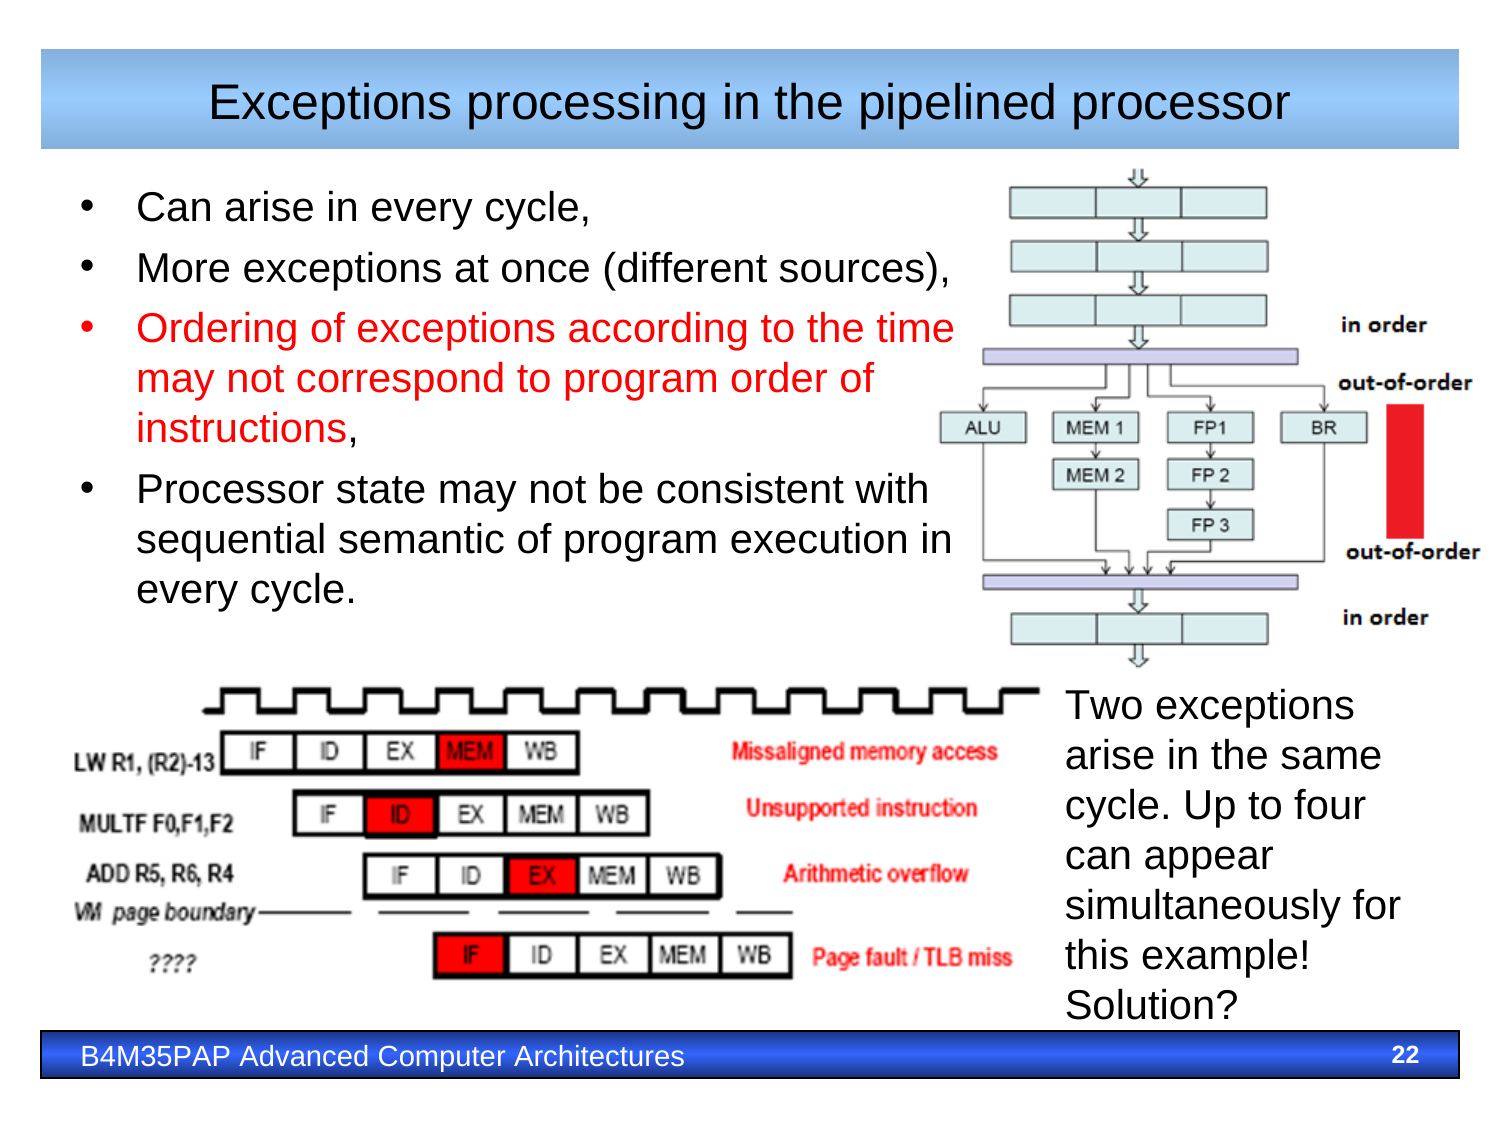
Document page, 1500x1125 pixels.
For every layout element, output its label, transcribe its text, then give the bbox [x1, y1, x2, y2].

list Can arise in every cycle, More exceptions at once (different sources), Ordering of exceptions according to the time may not correspond to program order of instructions, Processor state may not be consistent with sequential semantic of program execution in every cycle. [64, 172, 987, 674]
picture [64, 674, 1050, 1000]
title Exceptions processing in the pipelined processor [41, 49, 1459, 149]
text_box Two exceptions arise in the same cycle. Up to four can appear simultaneously for this example! Solution? [1050, 670, 1449, 1059]
picture [931, 168, 1490, 669]
